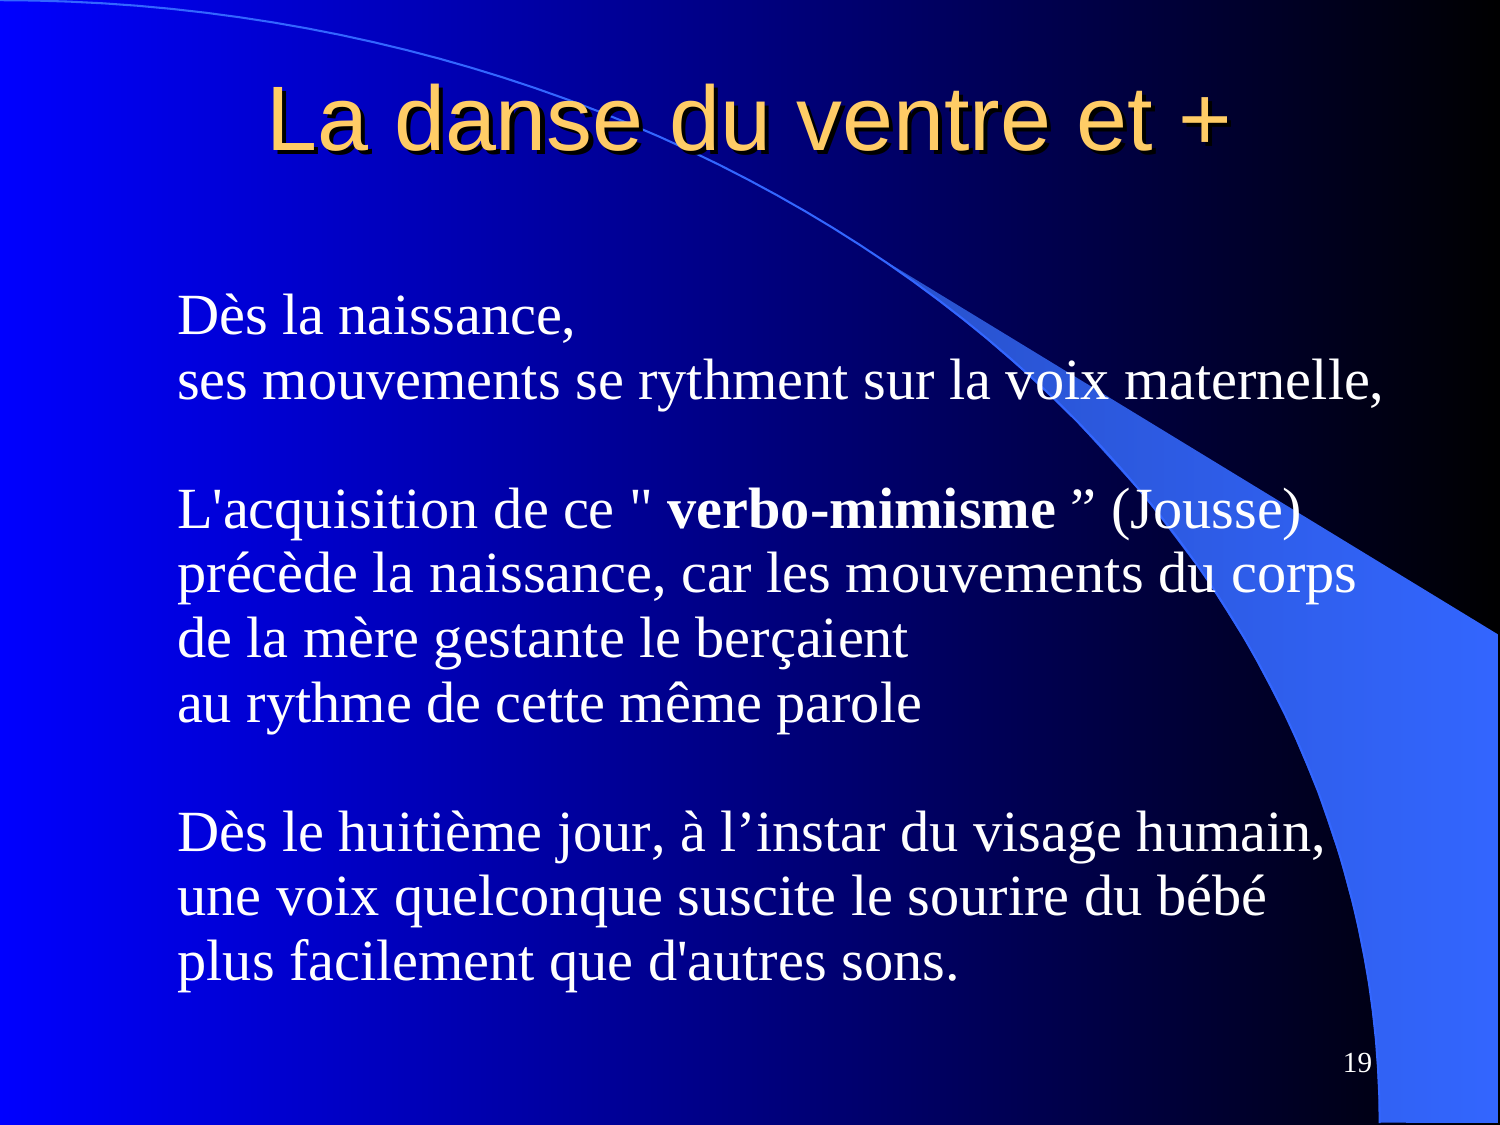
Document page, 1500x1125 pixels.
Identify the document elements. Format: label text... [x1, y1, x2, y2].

title La danse du ventre et + [112, 24, 1388, 213]
text_box Dès la naissance, ses mouvements se rythment sur la voix maternelle, L'acquisition de ce " verbo-mimisme ” (Jousse) précède la naissance, car les mouvements du corps de la mère gestante le berçaient au rythme de cette même parole Dès le huitième jour, à l’instar du visage humain, une voix quelconque suscite le sourire du bébé plus facilement que d'autres sons. [162, 275, 1413, 1001]
